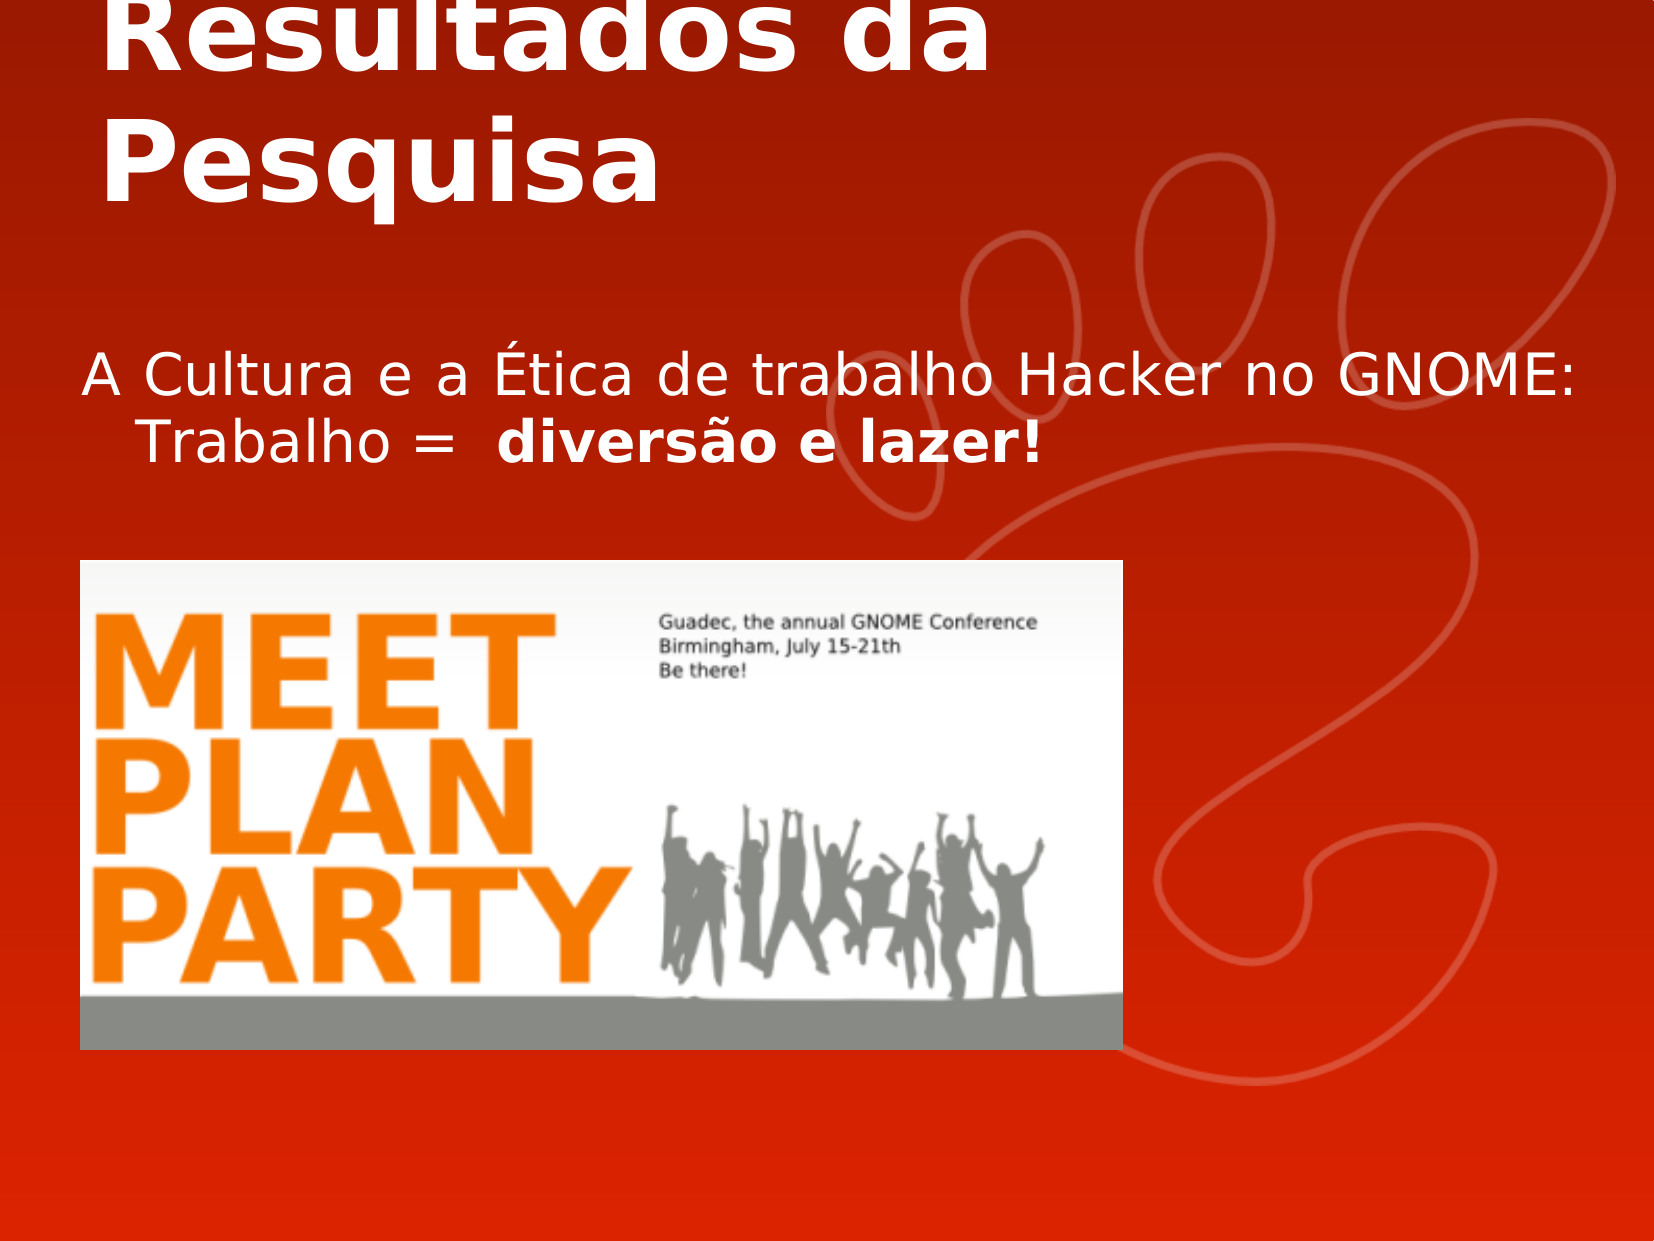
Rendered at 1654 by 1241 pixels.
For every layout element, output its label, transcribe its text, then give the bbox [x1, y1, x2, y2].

title Resultados da Pesquisa [82, 29, 1595, 236]
list A Cultura e a Ética de trabalho Hacker no GNOME: Trabalho = diversão e lazer! [49, 333, 1595, 732]
picture [80, 118, 1616, 1086]
